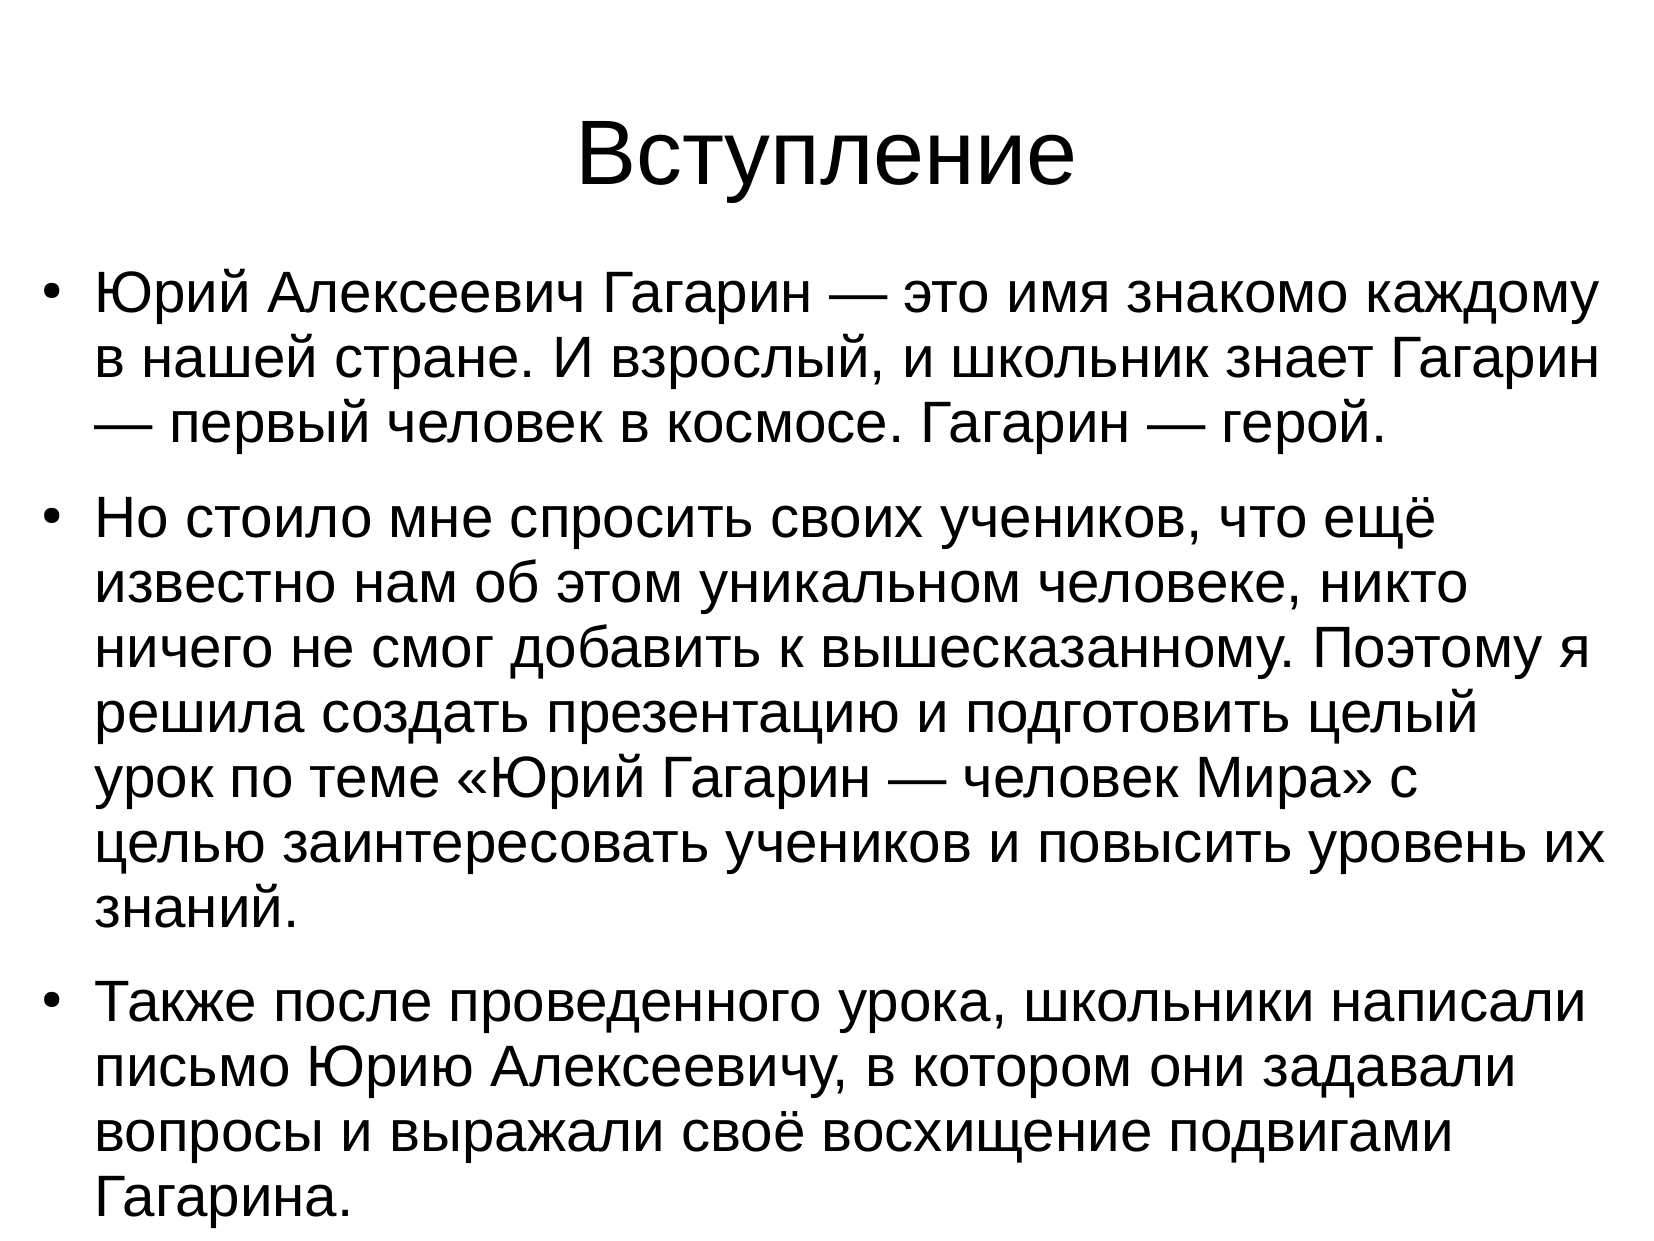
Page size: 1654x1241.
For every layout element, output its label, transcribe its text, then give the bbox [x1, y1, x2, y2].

title Вступление [82, 49, 1571, 257]
list Юрий Алексеевич Гагарин — это имя знакомо каждому в нашей стране. И взрослый, и школьник знает Гагарин — первый человек в космосе. Гагарин — герой. Но стоило мне спросить своих учеников, что ещё известно нам об этом уникальном человеке, никто ничего не смог добавить к вышесказанному. Поэтому я решила создать презентацию и подготовить целый урок по теме «Юрий Гагарин — человек Мира» с целью заинтересовать учеников и повысить уровень их знаний. Также после проведенного урока, школьники написали письмо Юрию Алексеевичу, в котором они задавали вопросы и выражали своё восхищение подвигами Гагарина. [23, 259, 1607, 1226]
